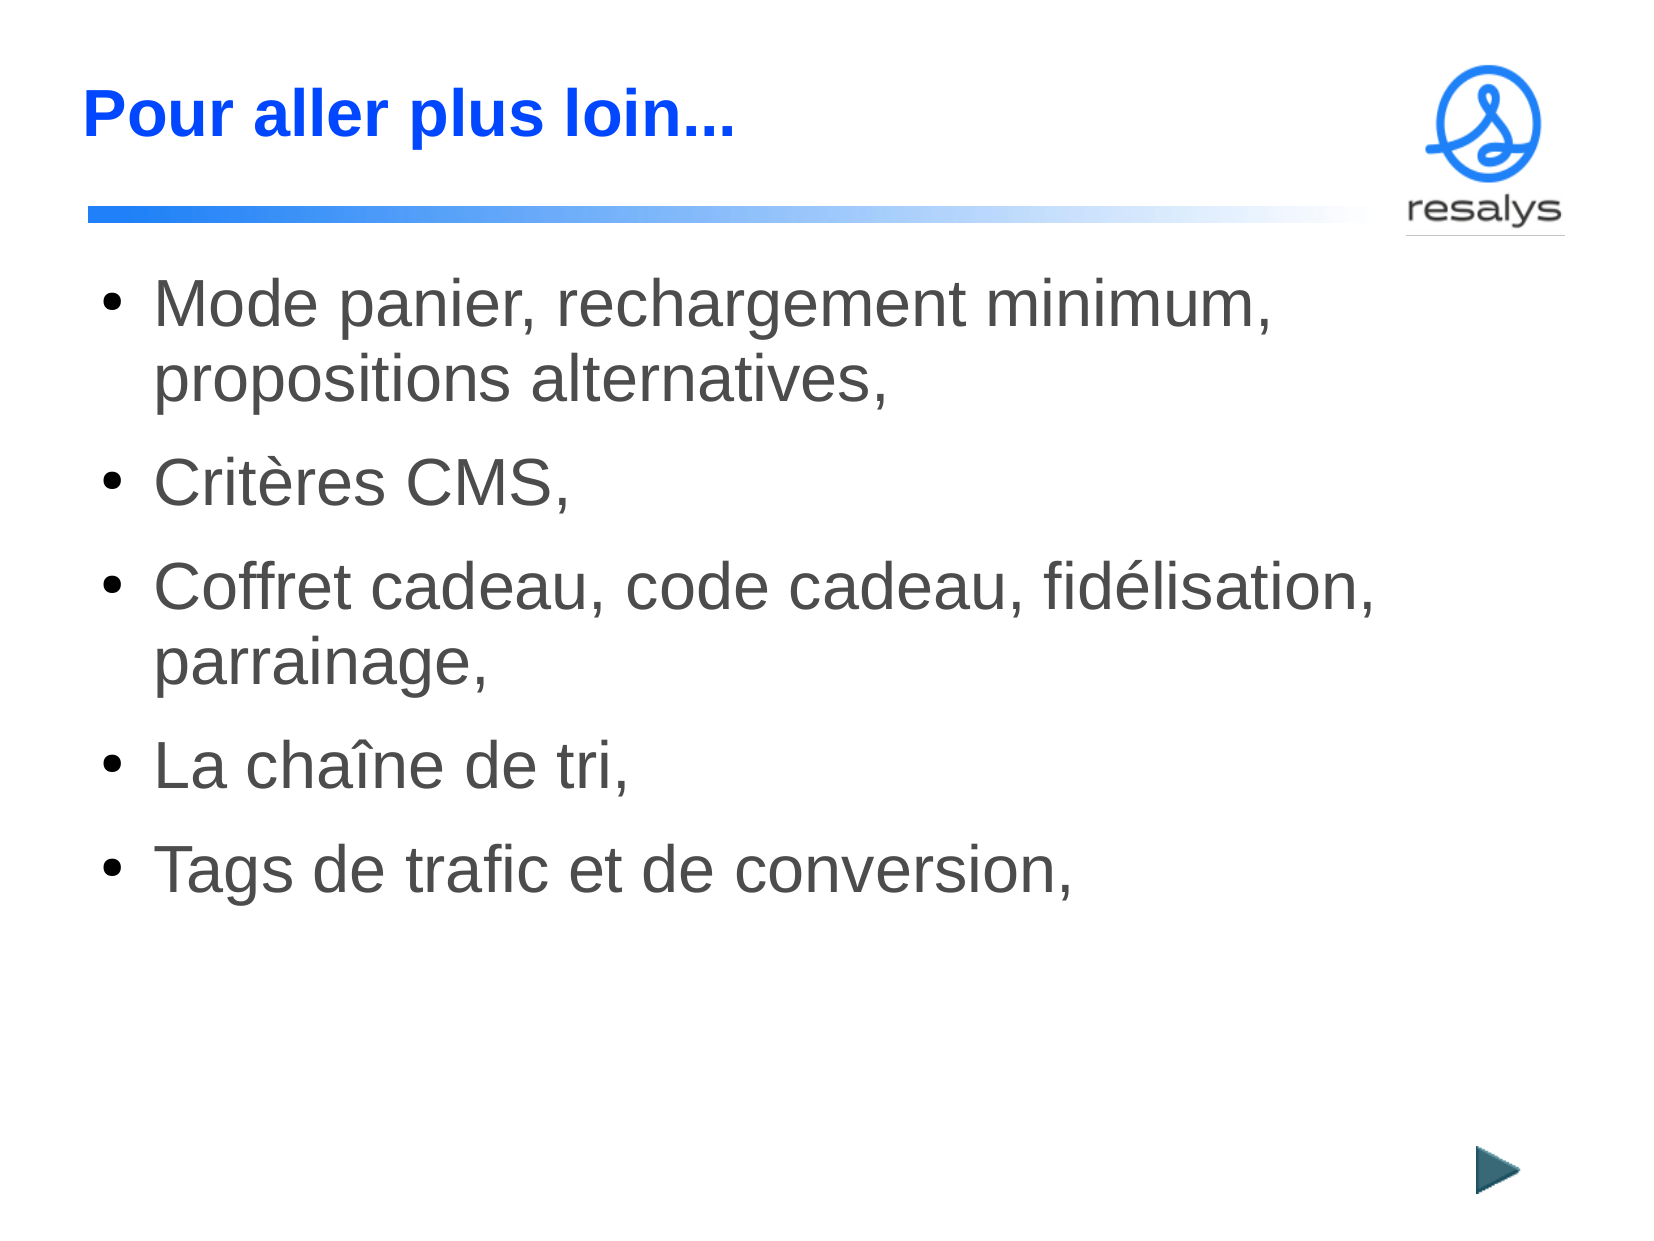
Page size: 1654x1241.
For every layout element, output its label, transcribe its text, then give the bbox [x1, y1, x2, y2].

title Pour aller plus loin... [82, 49, 1359, 178]
picture [1476, 1146, 1524, 1194]
list Mode panier, rechargement minimum, propositions alternatives, Critères CMS, Coffret cadeau, code cadeau, fidélisation, parrainage, La chaîne de tri, Tags de trafic et de conversion, [82, 265, 1571, 1109]
picture [88, 58, 1565, 237]
